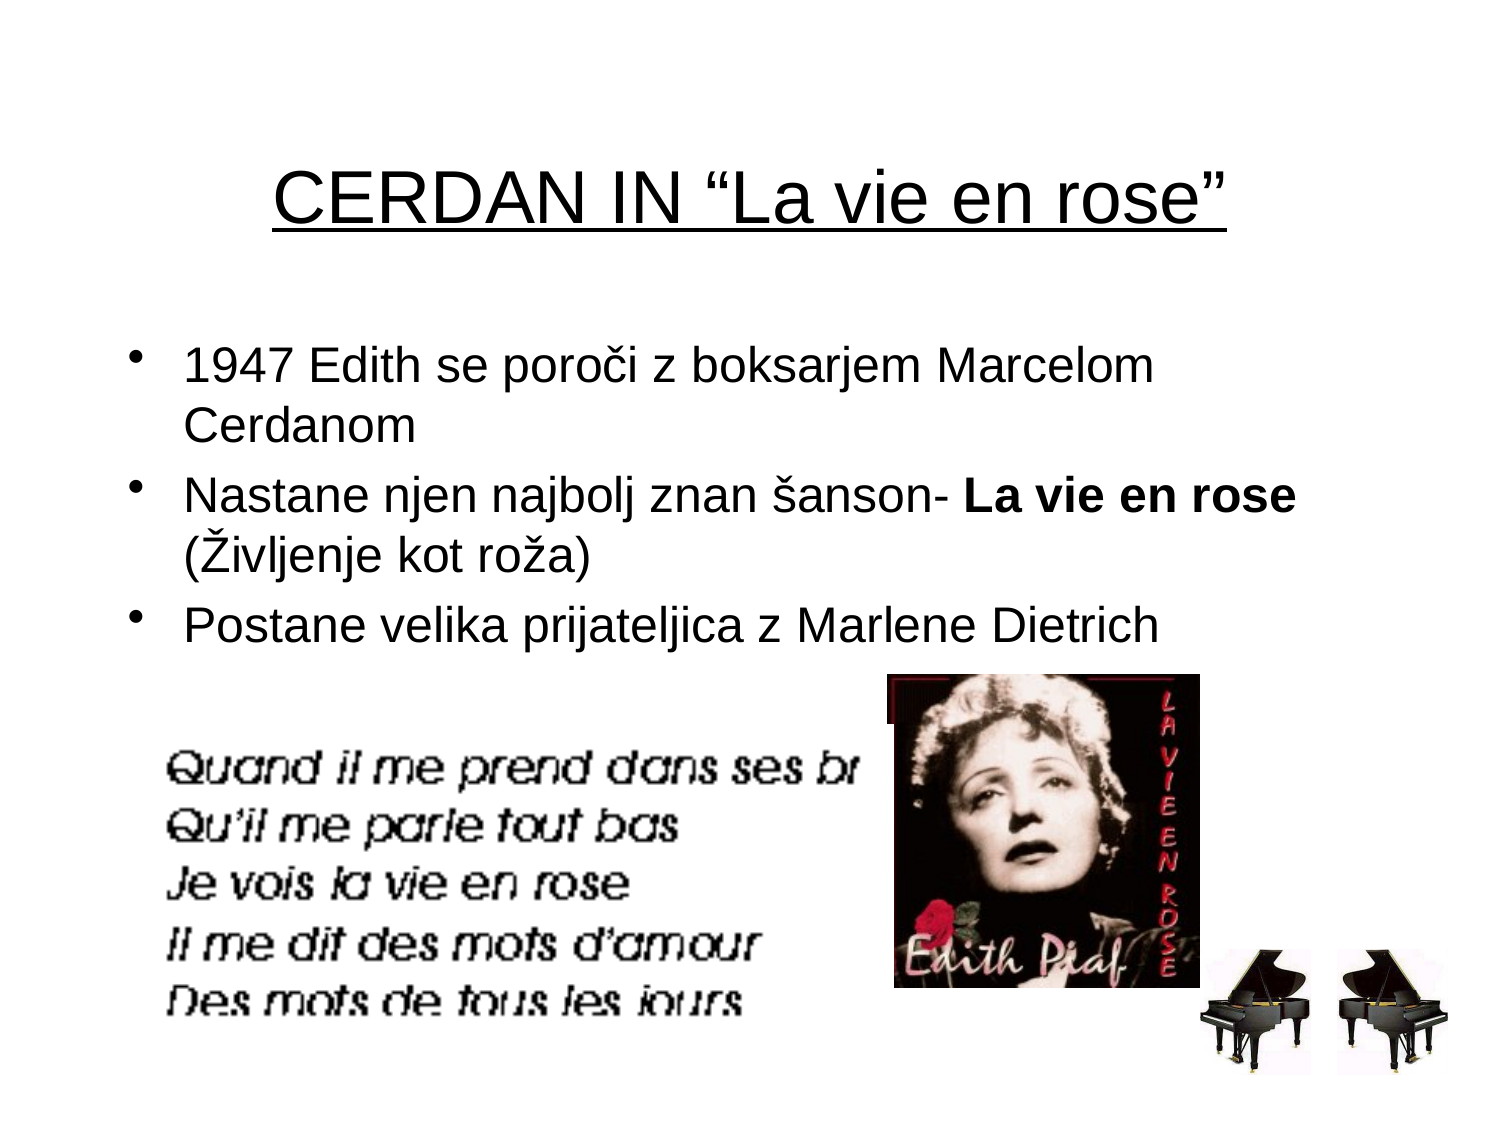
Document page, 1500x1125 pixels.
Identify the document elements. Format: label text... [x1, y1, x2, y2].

picture [150, 674, 1311, 1075]
list 1947 Edith se poroči z boksarjem Marcelom Cerdanom Nastane njen najbolj znan šanson- La vie en rose (Življenje kot roža) Postane velika prijateljica z Marlene Dietrich [112, 324, 1388, 650]
title CERDAN IN “La vie en rose” [112, 99, 1388, 288]
picture [1337, 949, 1448, 1075]
